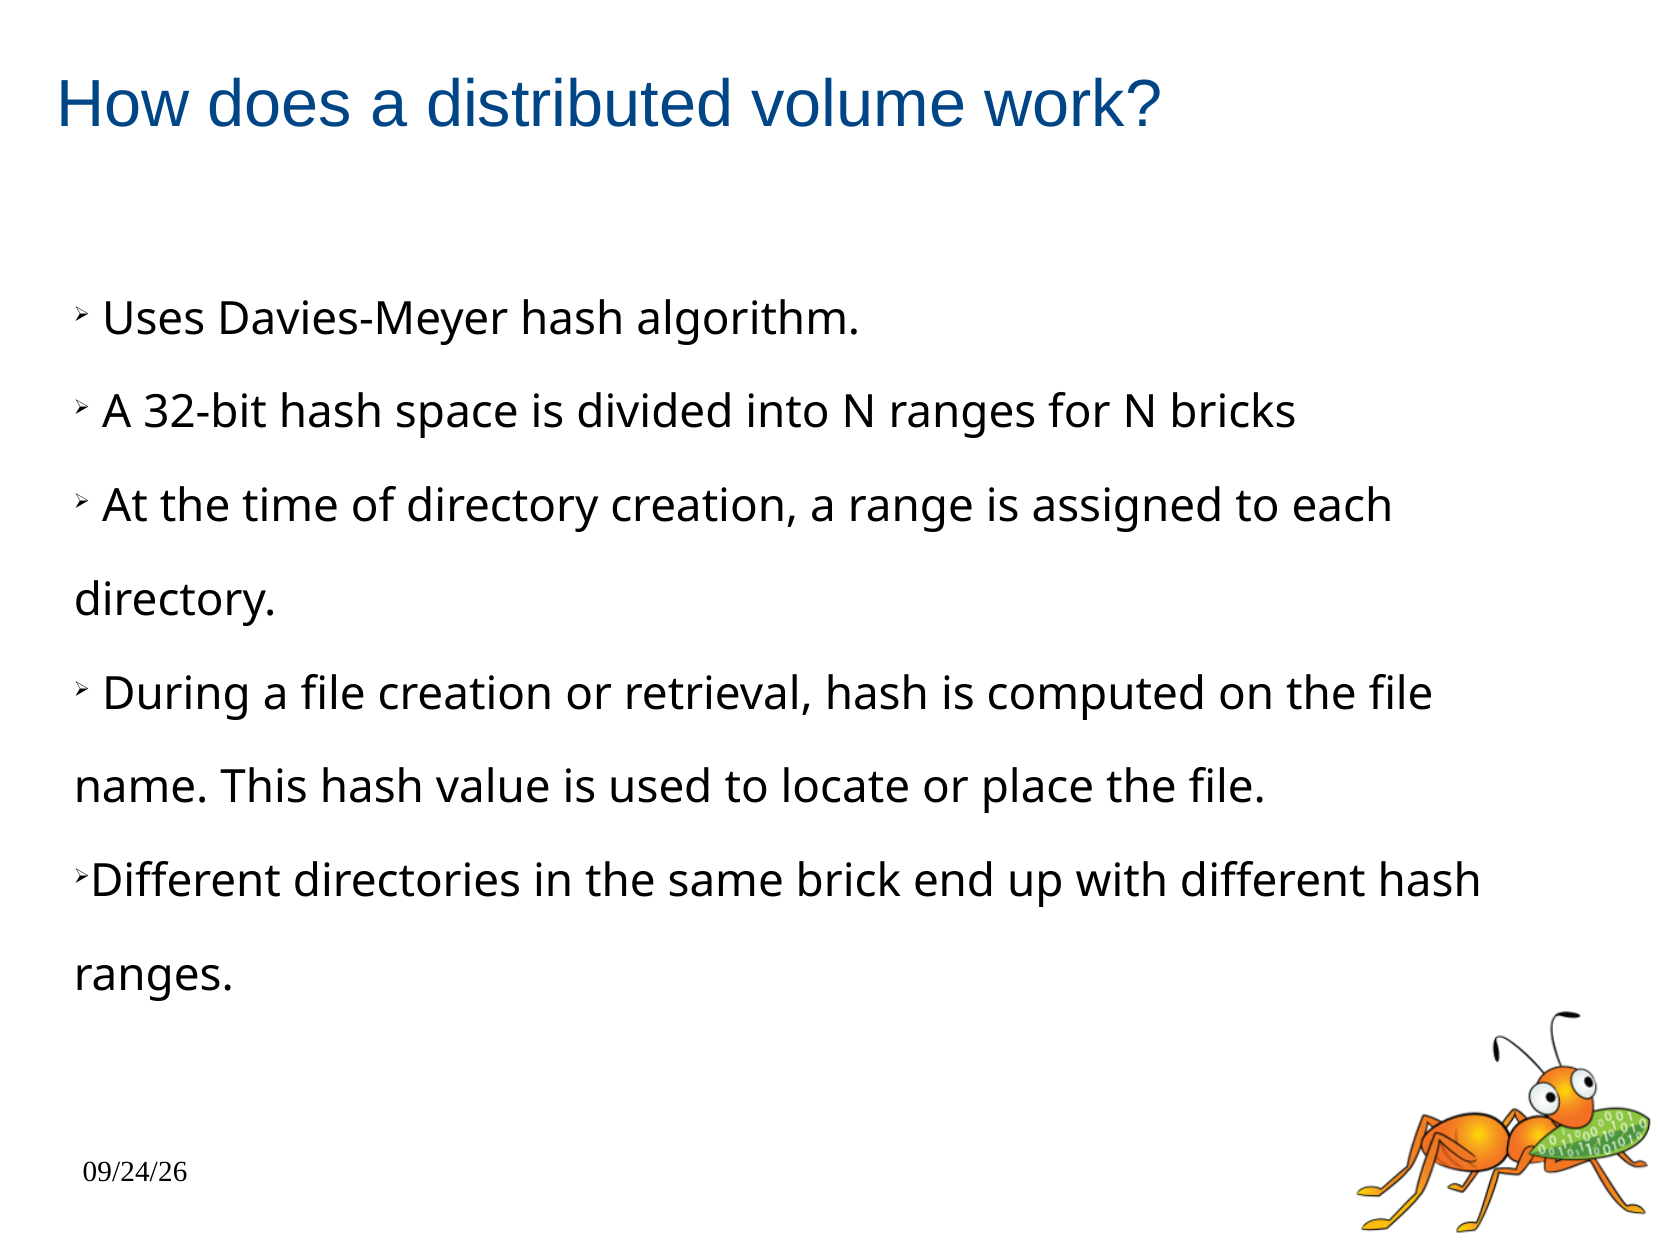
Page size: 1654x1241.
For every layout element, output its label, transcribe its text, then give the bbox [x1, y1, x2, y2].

text_box How does a distributed volume work? [41, 59, 1312, 149]
picture [1353, 1009, 1654, 1235]
text_box Uses Davies-Meyer hash algorithm. A 32-bit hash space is divided into N ranges for N bricks At the time of directory creation, a range is assigned to each directory. During a file creation or retrieval, hash is computed on the file name. This hash value is used to locate or place the file. Different directories in the same brick end up with different hash ranges. [59, 246, 1565, 1004]
